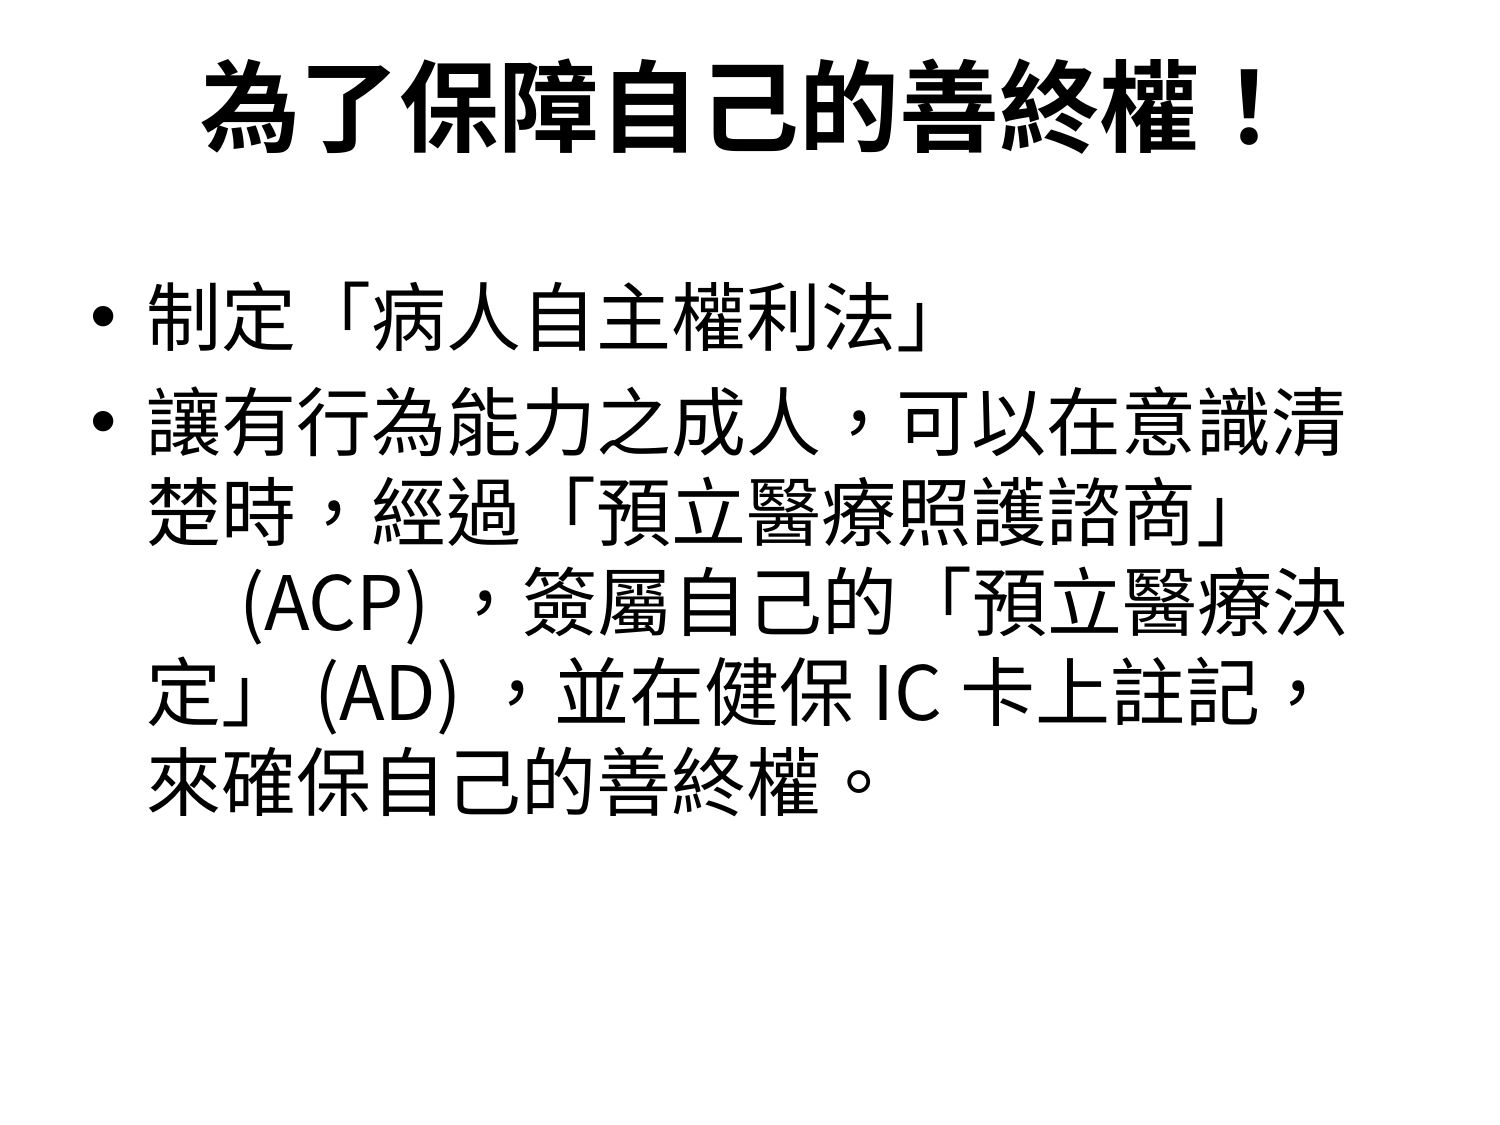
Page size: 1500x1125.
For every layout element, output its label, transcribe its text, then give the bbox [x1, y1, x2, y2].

title 為了保障自己的善終權！ [75, 37, 1425, 248]
list 制定「病人自主權利法」 讓有行為能力之成人，可以在意識清楚時，經過「預立醫療照護諮商」 (ACP)，簽屬自己的「預立醫療決定」(AD)，並在健保IC卡上註記，來確保自己的善終權。 [75, 263, 1425, 1044]
